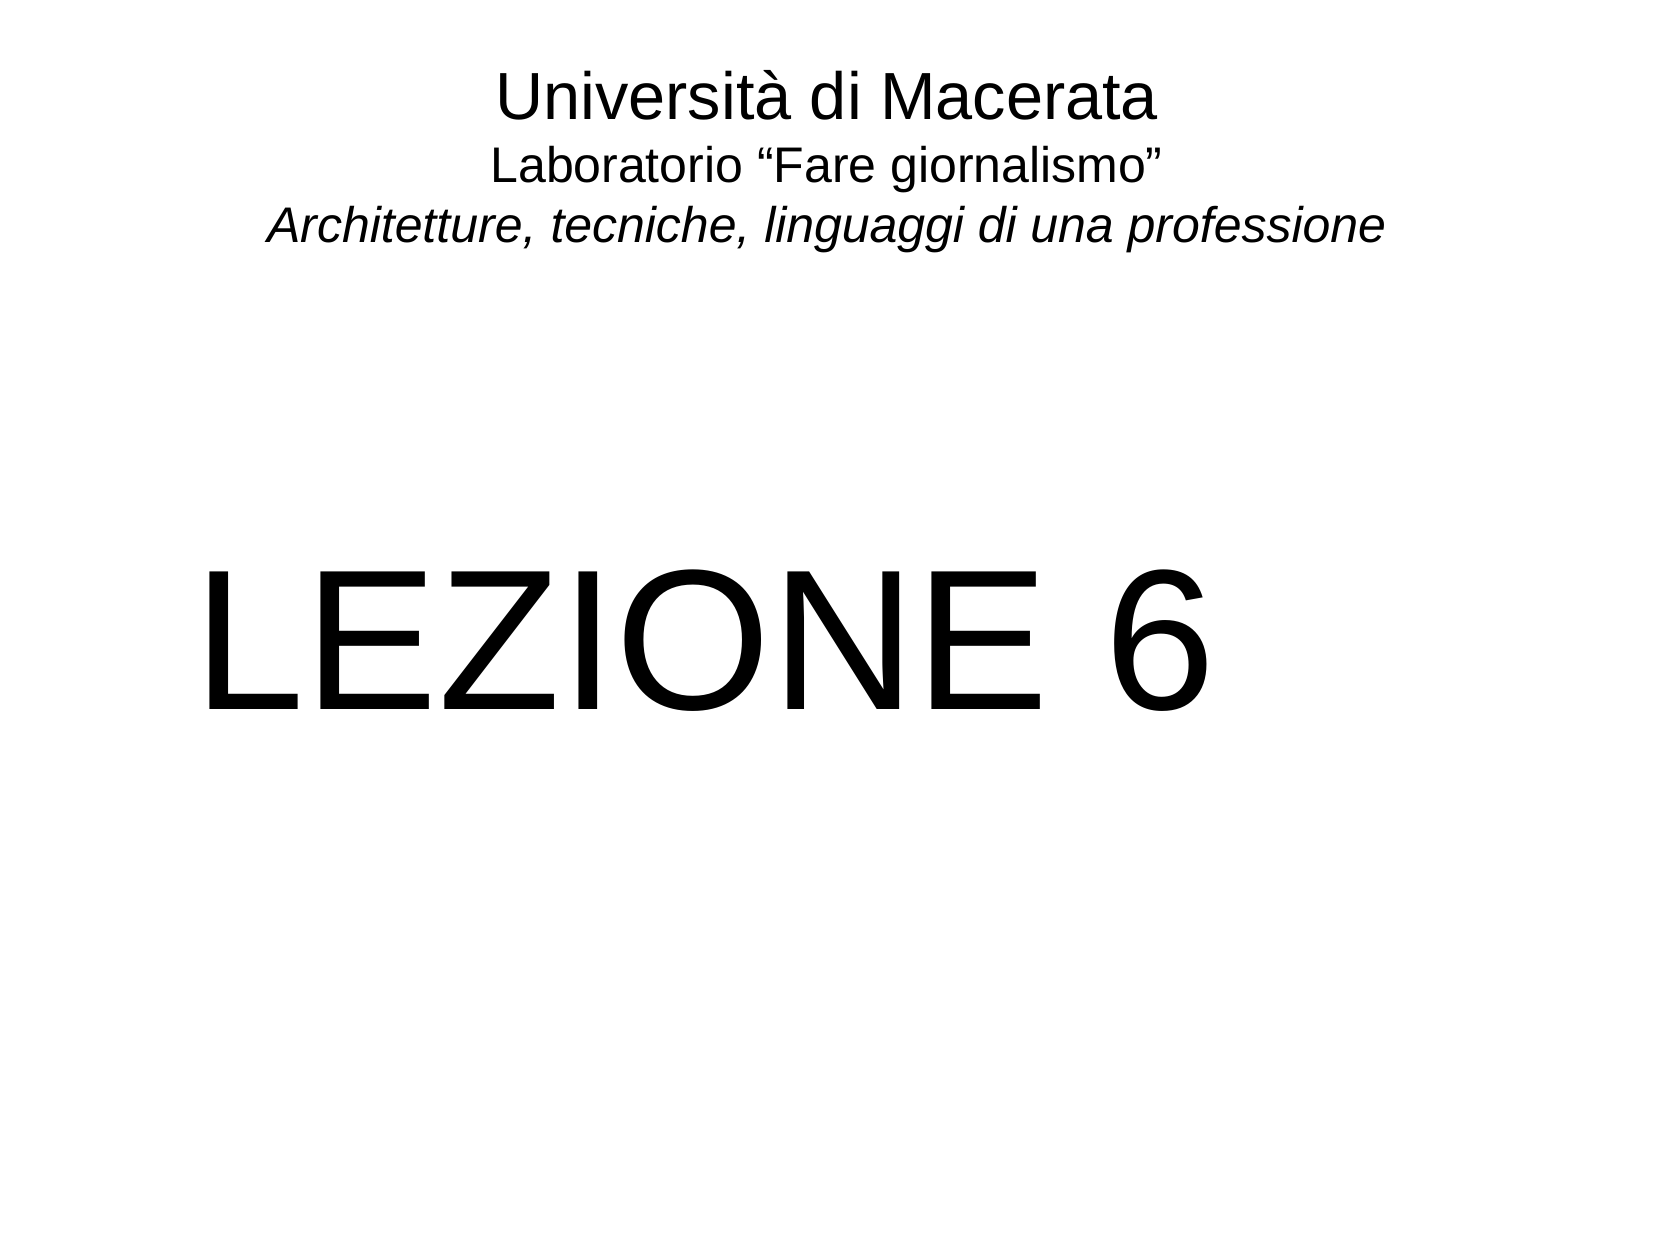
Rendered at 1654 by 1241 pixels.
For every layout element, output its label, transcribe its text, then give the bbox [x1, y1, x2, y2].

title Università di Macerata Laboratorio “Fare giornalismo” Architetture, tecniche, linguaggi di una professione [82, 49, 1571, 257]
list LEZIONE 6 [82, 290, 1571, 1109]
